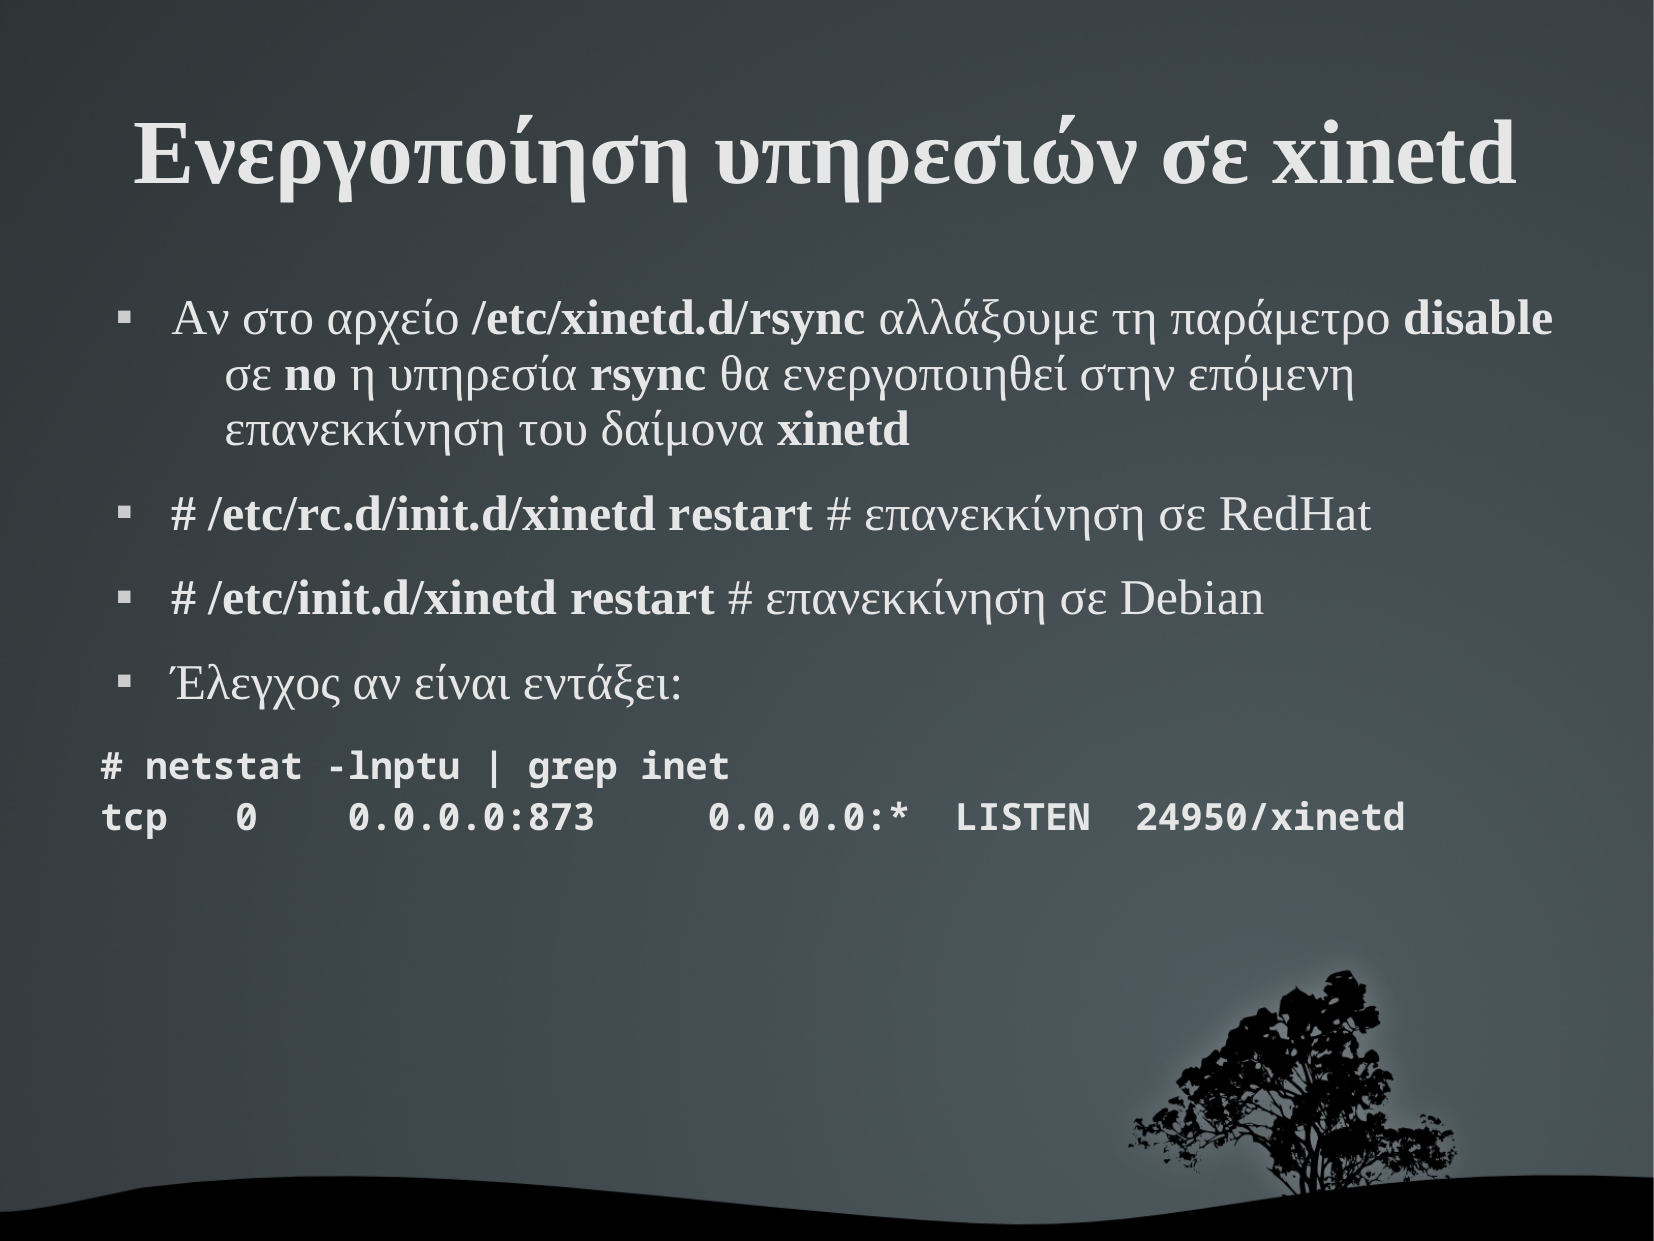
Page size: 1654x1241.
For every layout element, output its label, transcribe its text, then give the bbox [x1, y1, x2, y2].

picture [0, 0, 1654, 1241]
title Ενεργοποίηση υπηρεσιών σε xinetd [82, 49, 1571, 257]
list Αν στο αρχείο /etc/xinetd.d/rsync αλλάξουμε τη παράμετρο disable σε no η υπηρεσία rsync θα ενεργοποιηθεί στην επόμενη επανεκκίνηση του δαίμονα xinetd # /etc/rc.d/init.d/xinetd restart # επανεκκίνηση σε RedHat # /etc/init.d/xinetd restart # επανεκκίνηση σε Debian Έλεγχος αν είναι εντάξει: # netstat -lnptu | grep inet tcp 0 0.0.0.0:873 0.0.0.0:* LISTEN 24950/xinetd [82, 290, 1571, 1109]
